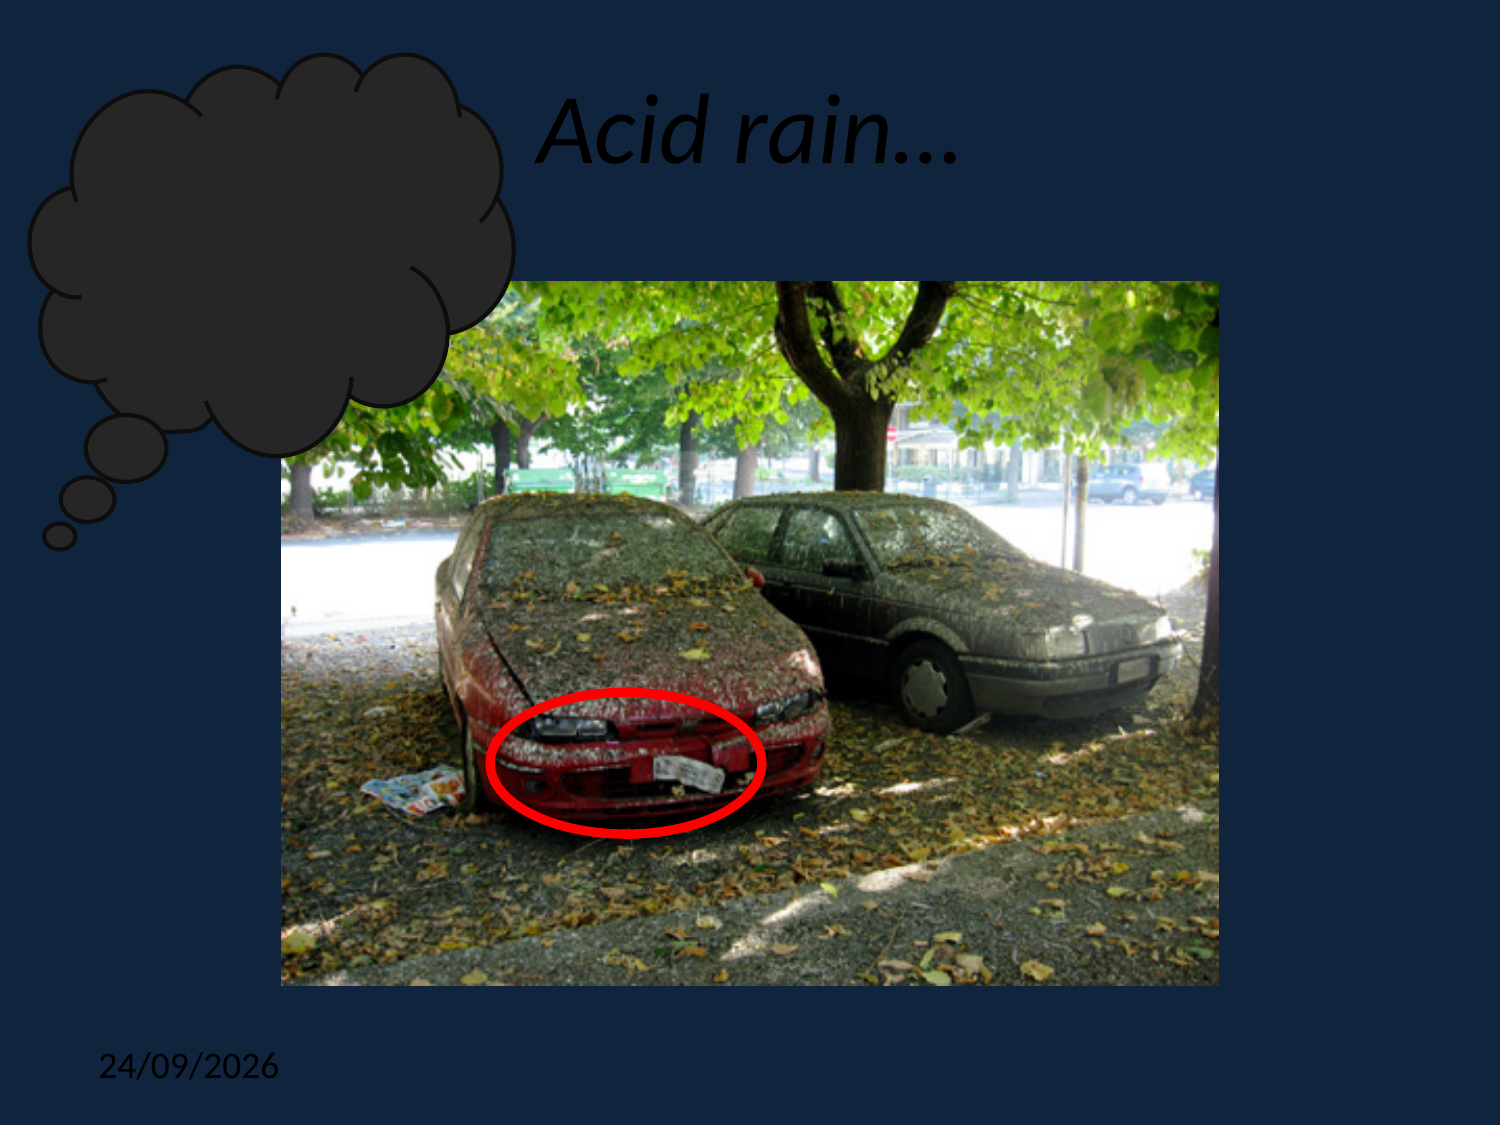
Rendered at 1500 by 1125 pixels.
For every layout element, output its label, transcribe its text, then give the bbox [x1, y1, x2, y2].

text_box [60, 477, 115, 522]
text_box [44, 523, 76, 550]
text_box [29, 54, 514, 482]
title Acid rain… [75, 45, 1425, 233]
picture [281, 281, 1219, 986]
